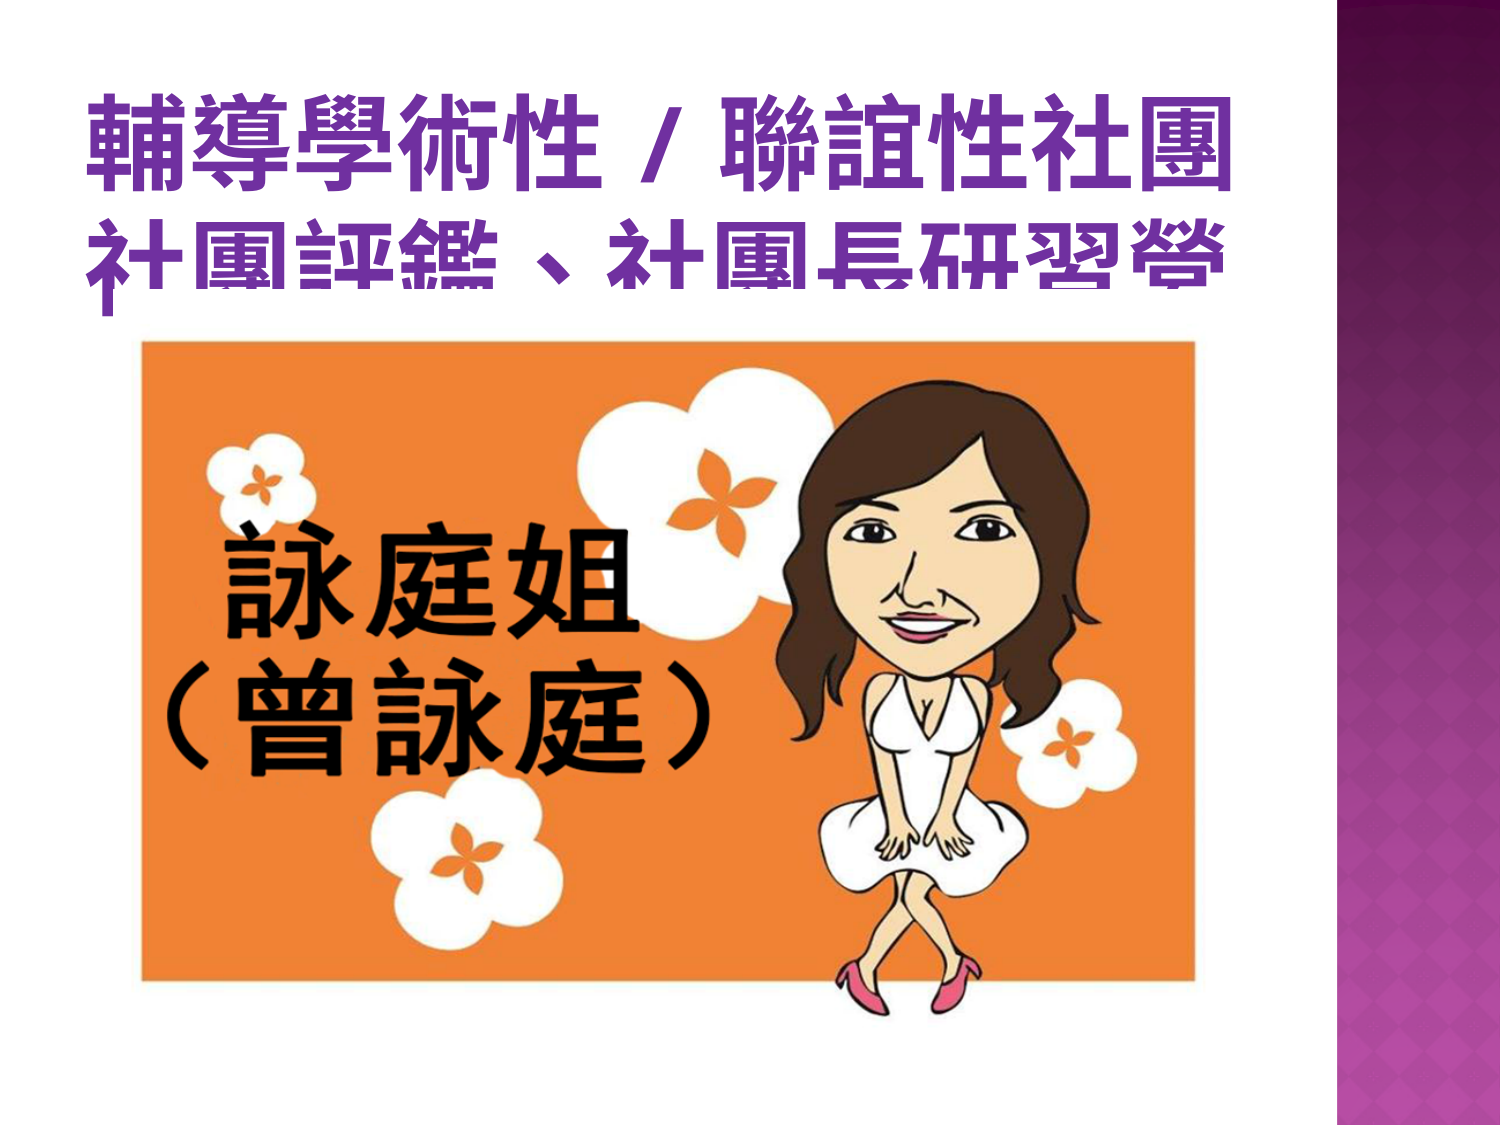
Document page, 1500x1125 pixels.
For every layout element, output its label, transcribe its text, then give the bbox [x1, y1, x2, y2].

picture [113, 289, 1224, 1034]
title 輔導學術性/聯誼性社團 社團評鑑、社團長研習營 [76, 78, 1265, 303]
